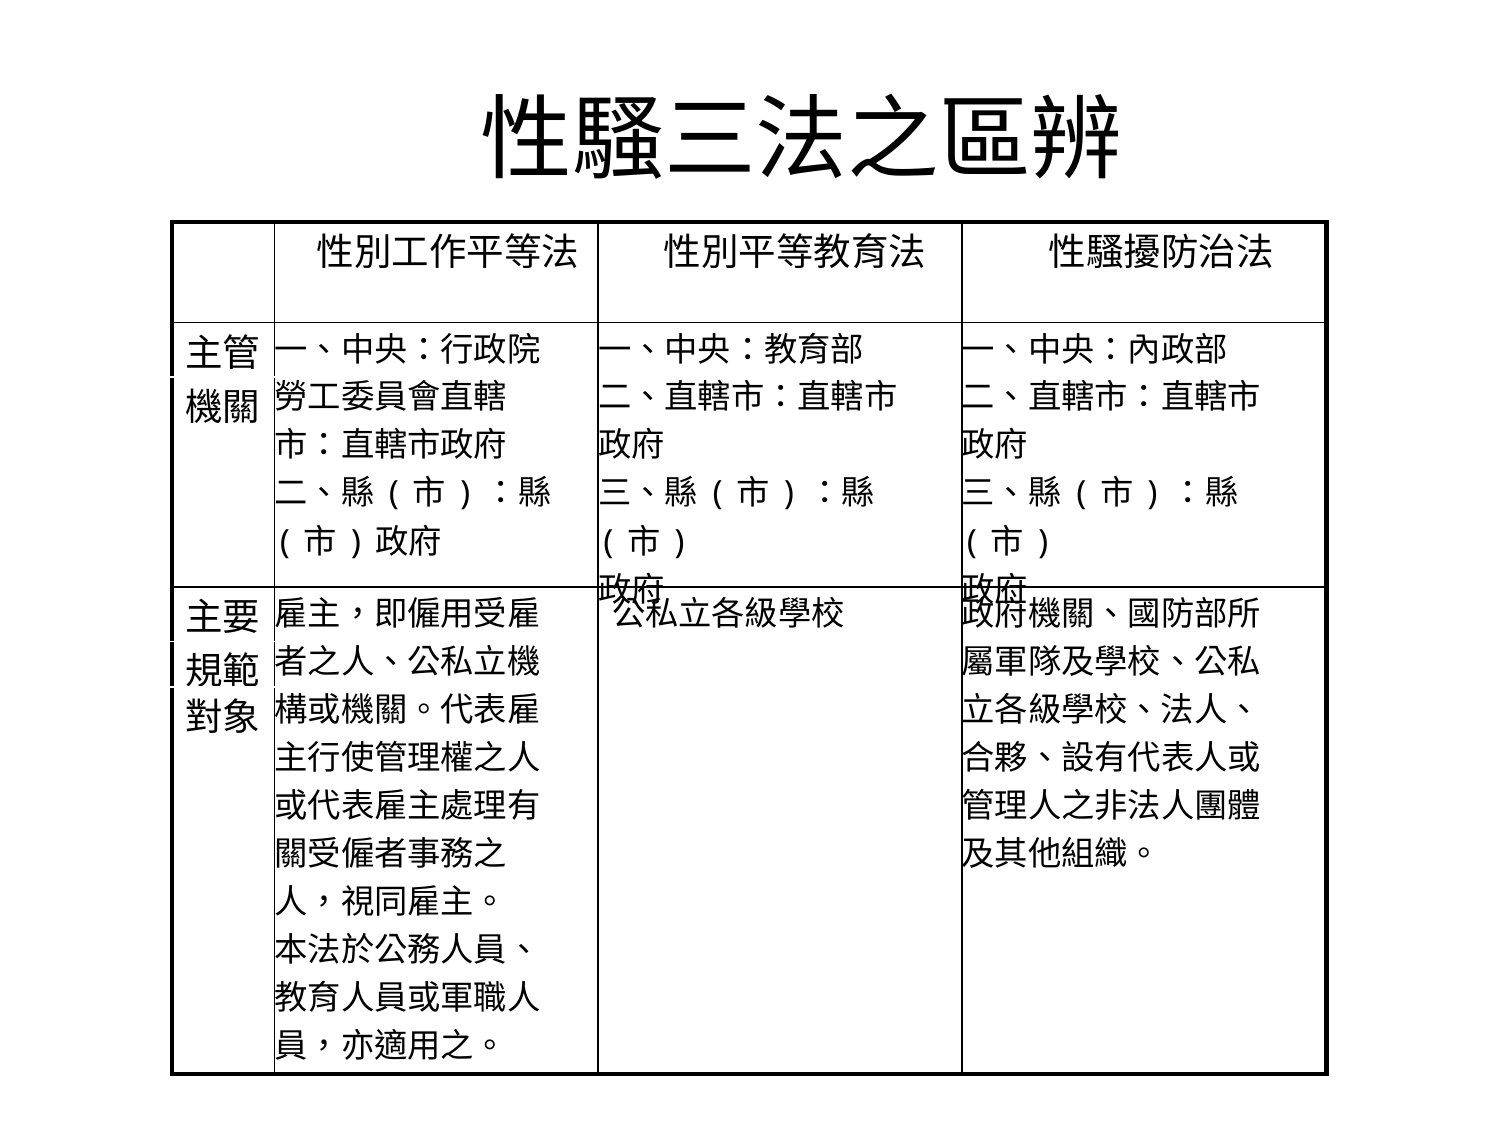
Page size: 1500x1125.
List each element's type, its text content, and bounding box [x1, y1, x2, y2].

table_cell 主管 [174, 323, 274, 376]
table_cell 機關 [174, 378, 274, 586]
table_cell 政府機關、國防部所 屬軍隊及學校、公私 立各級學校、法人、 合夥、設有代表人或 管理人之非法人團體 及其他組織。 [963, 588, 1324, 1072]
table_cell 公私立各級學校 [599, 588, 961, 1072]
title 性騷三法之區辨 [171, 27, 1245, 220]
table_cell 一、中央：內政部 二、直轄市：直轄市 政府 三、縣(市)：縣(市) 政府 [963, 323, 1324, 586]
table_cell 一、中央：教育部 二、直轄市：直轄市 政府 三、縣(市)：縣(市) 政府 [599, 323, 961, 586]
table_header [174, 224, 274, 322]
table_header 性騷擾防治法 [963, 224, 1324, 322]
table_cell 規範 [203, 675, 212, 686]
table_cell 主要 [174, 588, 274, 641]
table_header 性別平等教育法 [599, 224, 961, 322]
table_cell 雇主，即僱用受雇 者之人、公私立機 構或機關。代表雇 主行使管理權之人 或代表雇主處理有 關受僱者事務之 人，視同雇主。 本法於公務人員、 教育人員或軍職人 員，亦適用之。 [275, 588, 597, 1072]
table_cell 規範 [174, 642, 274, 686]
table_cell 一、中央：行政院 勞工委員會直轄 市：直轄市政府 二、縣(市)：縣 (市)政府 [275, 323, 597, 586]
table_header 性別工作平等法 [275, 224, 597, 322]
table_cell 對象 [174, 688, 274, 1072]
